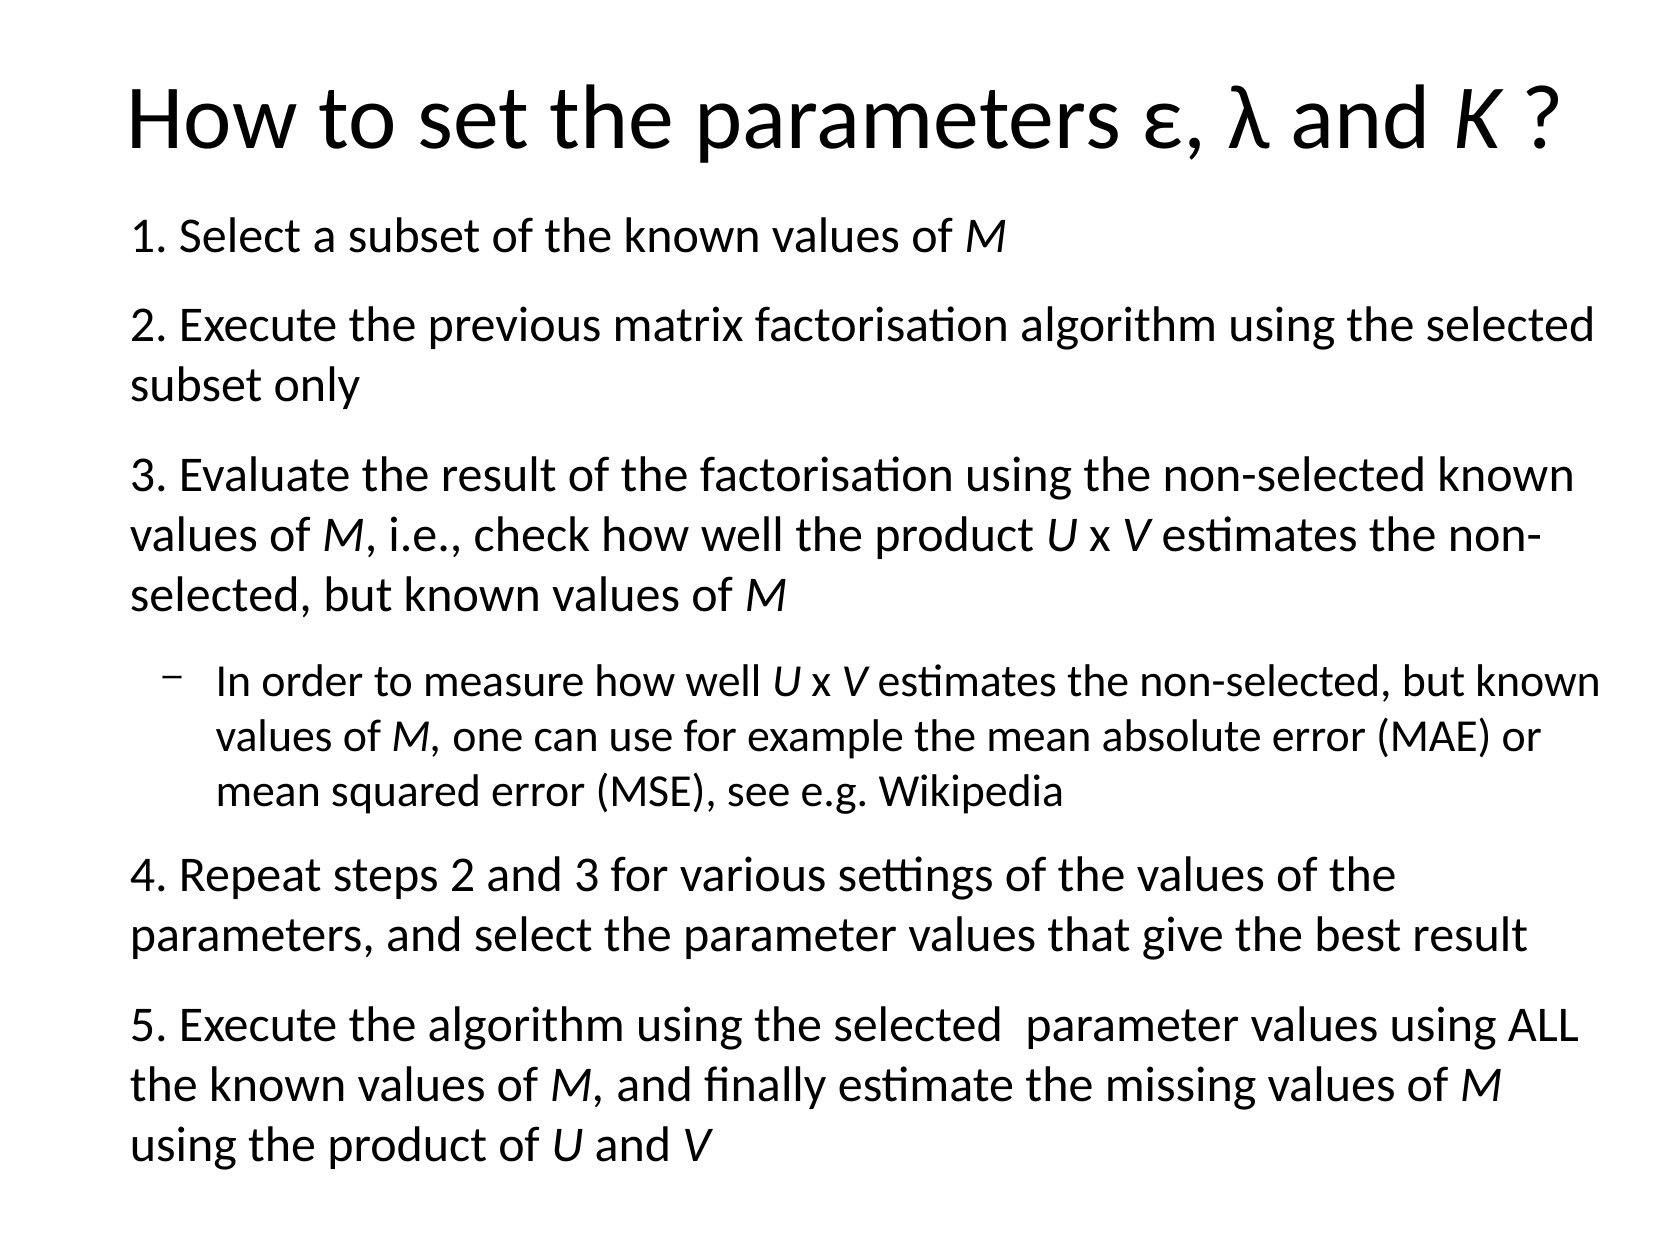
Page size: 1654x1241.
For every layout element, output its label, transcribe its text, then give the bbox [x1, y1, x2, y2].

title How to set the parameters ε, λ and K ? [76, 49, 1589, 194]
list 1. Select a subset of the known values of M 2. Execute the previous matrix factorisation algorithm using the selected subset only 3. Evaluate the result of the factorisation using the non-selected known values of M, i.e., check how well the product U x V estimates the non-selected, but known values of M In order to measure how well U x V estimates the non-selected, but known values of M, one can use for example the mean absolute error (MAE) or mean squared error (MSE), see e.g. Wikipedia 4. Repeat steps 2 and 3 for various settings of the values of the parameters, and select the parameter values that give the best result 5. Execute the algorithm using the selected parameter values using ALL the known values of M, and finally estimate the missing values of M using the product of U and V [59, 194, 1619, 1014]
